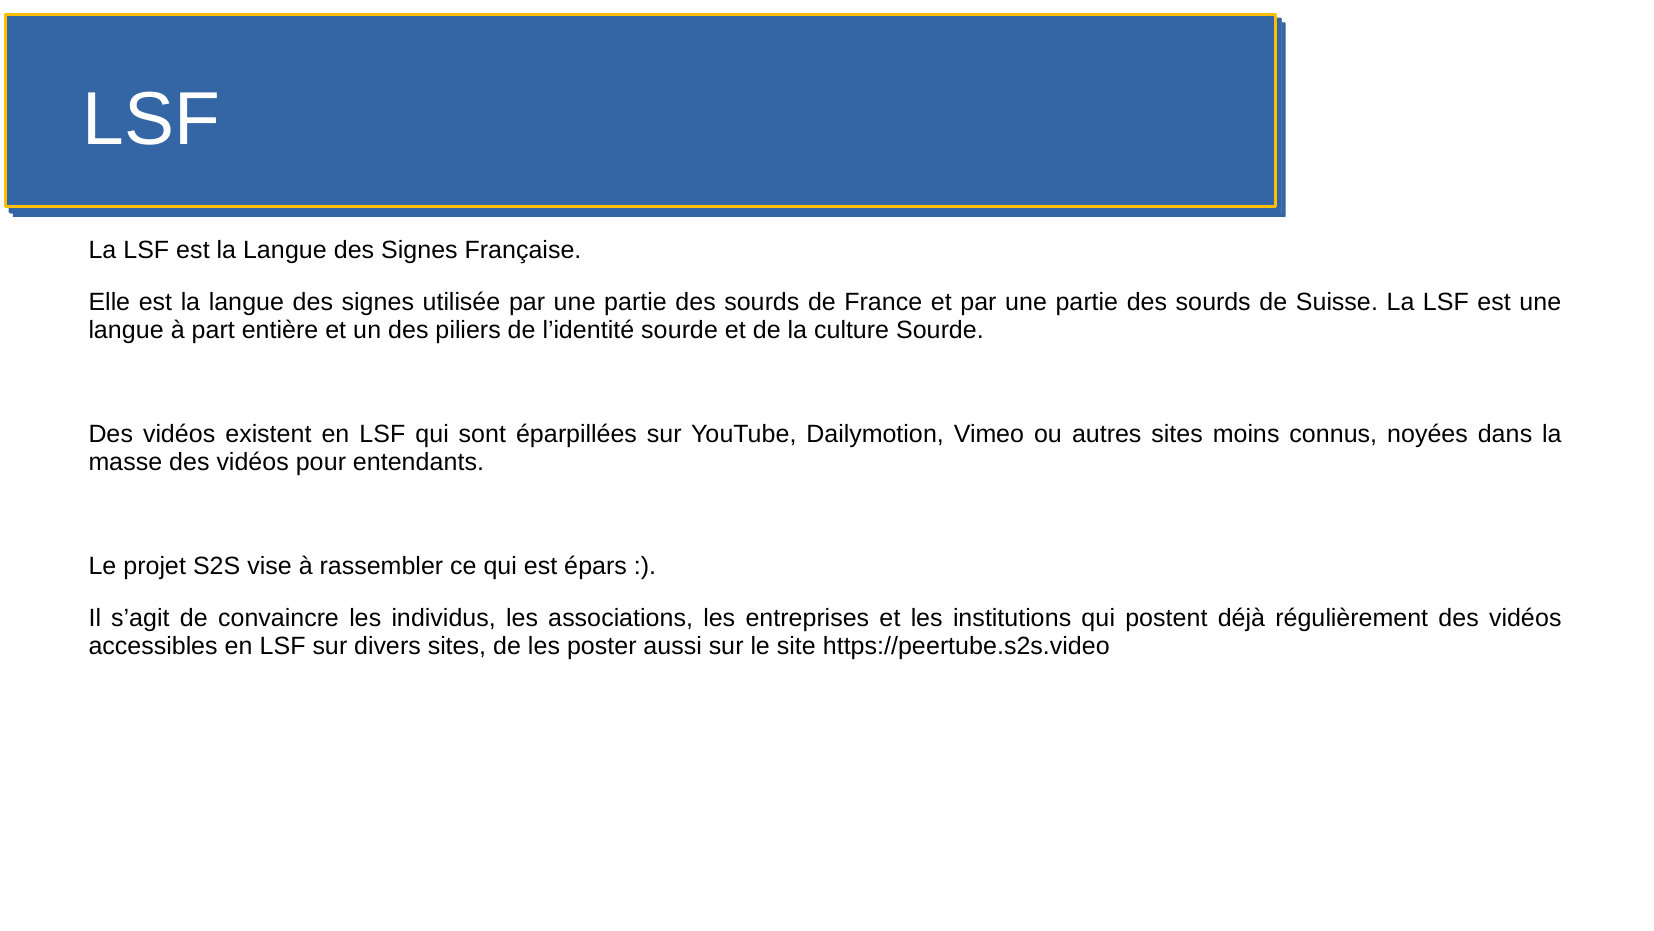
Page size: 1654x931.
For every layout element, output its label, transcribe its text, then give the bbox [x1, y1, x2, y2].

list La LSF est la Langue des Signes Française. Elle est la langue des signes utilisée par une partie des sourds de France et par une partie des sourds de Suisse. La LSF est une langue à part entière et un des piliers de l’identité sourde et de la culture Sourde. Des vidéos existent en LSF qui sont éparpillées sur YouTube, Dailymotion, Vimeo ou autres sites moins connus, noyées dans la masse des vidéos pour entendants. Le projet S2S vise à rassembler ce qui est épars :). Il s’agit de convaincre les individus, les associations, les entreprises et les institutions qui postent déjà régulièrement des vidéos accessibles en LSF sur divers sites, de les poster aussi sur le site https://peertube.s2s.video [88, 236, 1565, 798]
title LSF [82, 44, 1235, 192]
